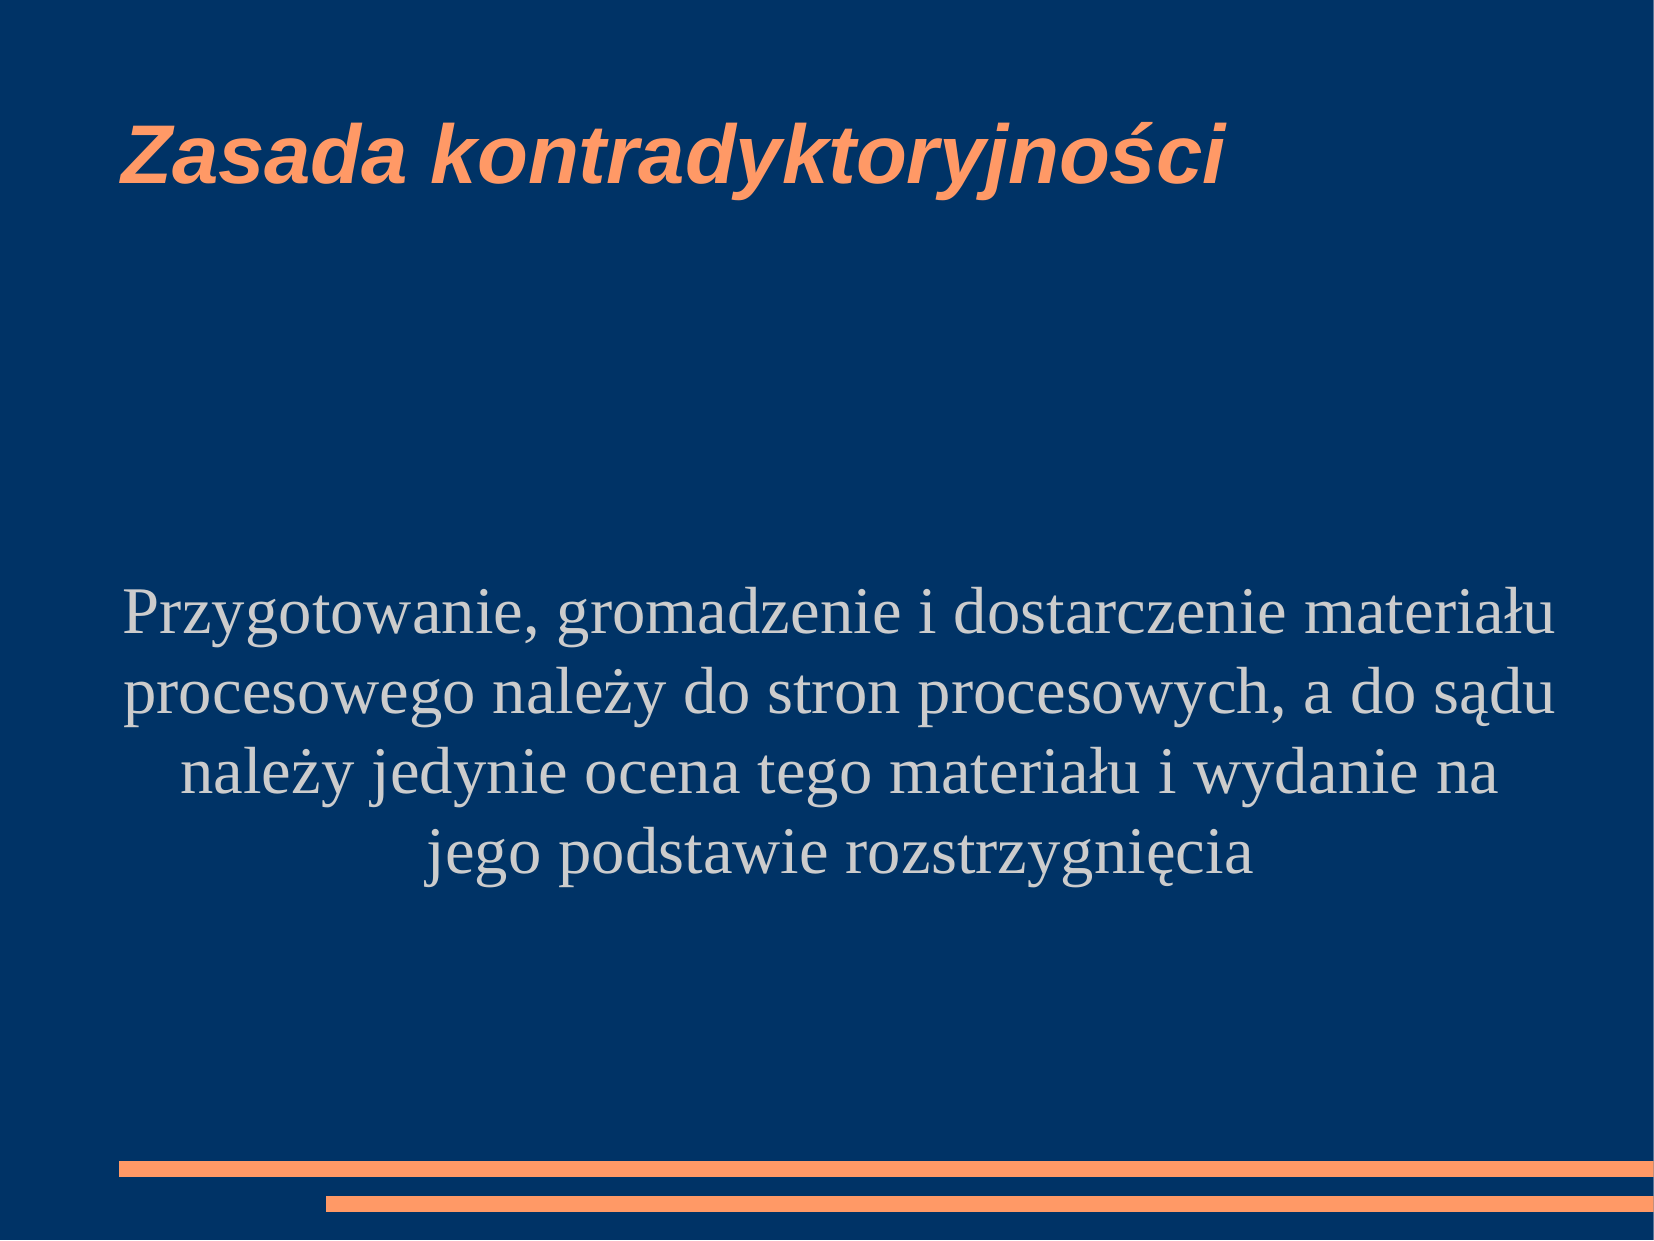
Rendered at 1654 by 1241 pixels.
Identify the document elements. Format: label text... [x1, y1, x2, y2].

title Zasada kontradyktoryjności [121, 53, 1534, 247]
subtitle Przygotowanie, gromadzenie i dostarczenie materiału procesowego należy do stron procesowych, a do sądu należy jedynie ocena tego materiału i wydanie na jego podstawie rozstrzygnięcia [121, 329, 1561, 1125]
